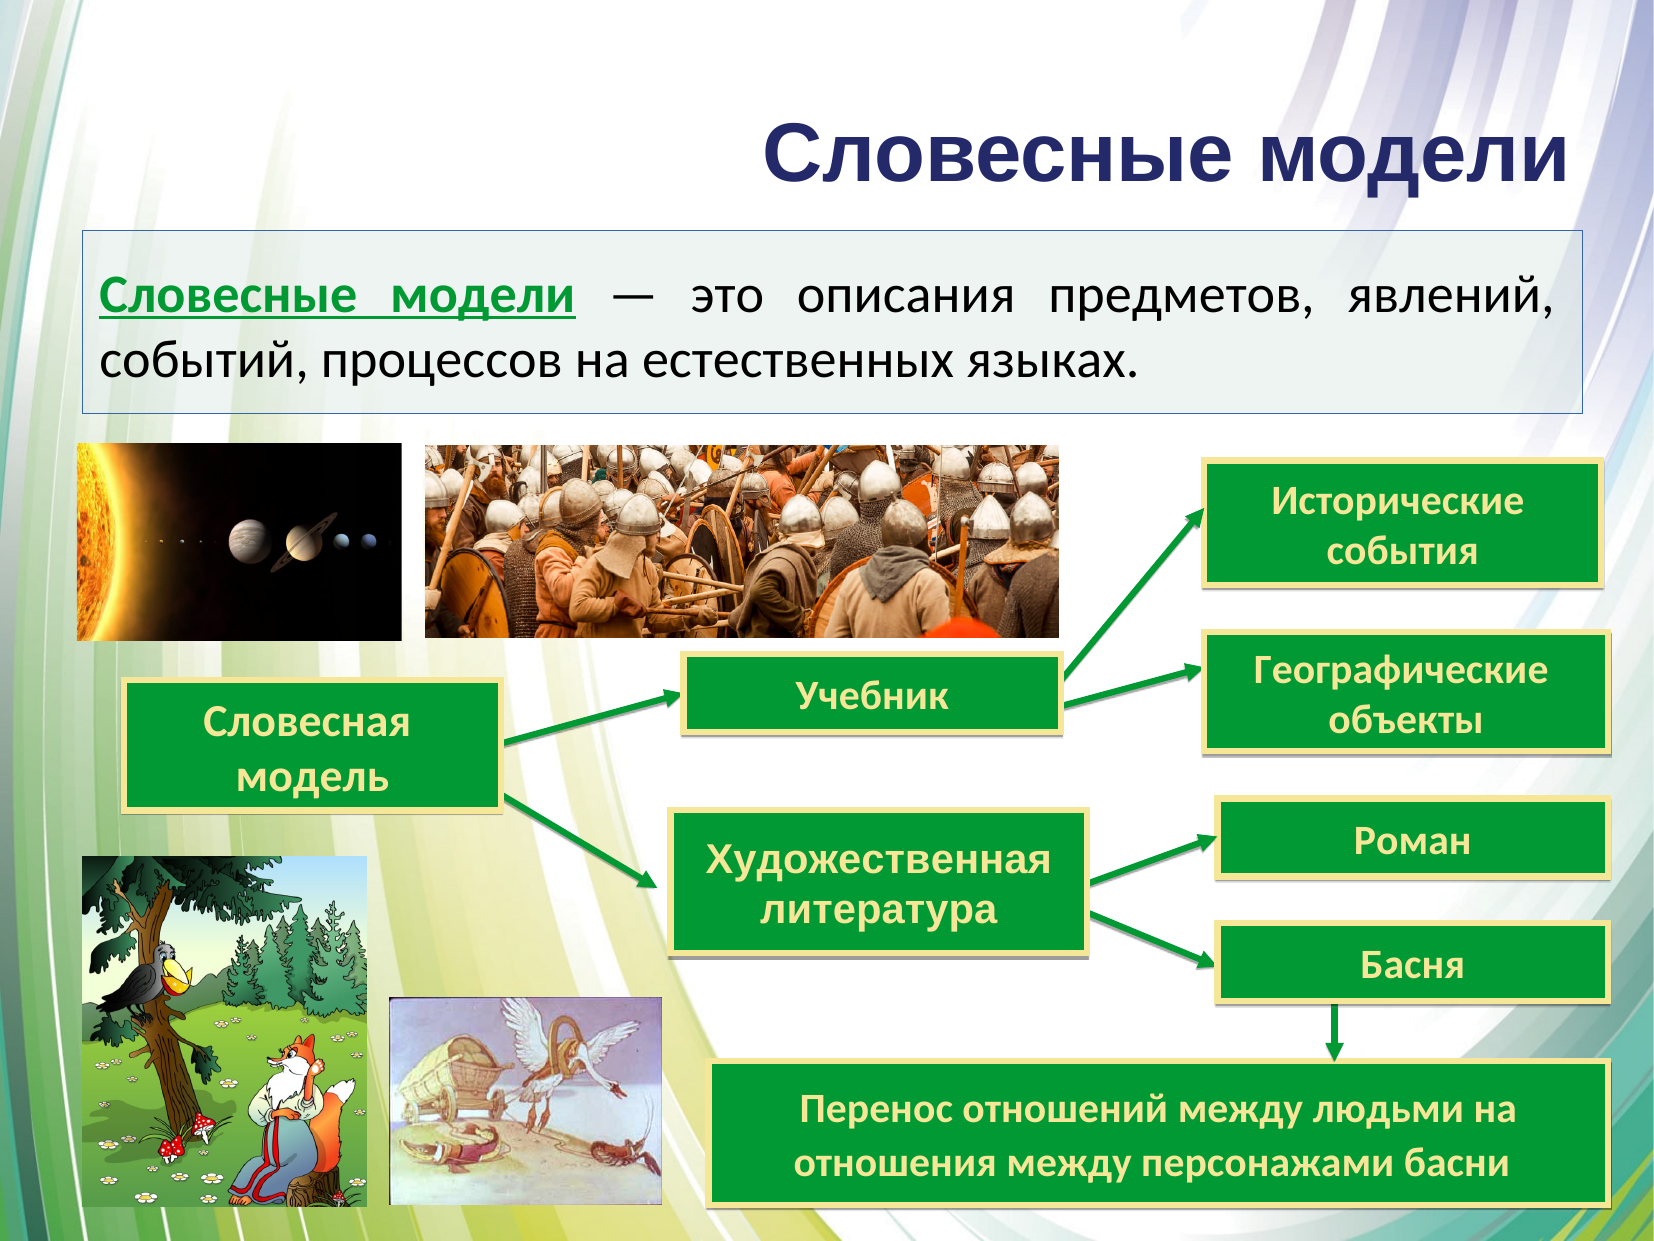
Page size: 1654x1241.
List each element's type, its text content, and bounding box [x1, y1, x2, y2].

text_box Словесная модель [123, 680, 502, 811]
text_box Учебник [683, 654, 1061, 733]
text_box Басня [1217, 922, 1609, 1001]
text_box Роман [1217, 798, 1609, 877]
text_box Словесные модели — это описания предметов, явлений, событий, процессов на естественных языках. [84, 250, 1571, 396]
text_box Исторические события [1204, 460, 1602, 586]
picture [0, 0, 1654, 1241]
text_box [82, 230, 1583, 414]
title Словесные модели [82, 57, 1571, 249]
text_box Перенос отношений между людьми на отношения между персонажами басни [708, 1061, 1609, 1205]
chart [1061, 672, 1065, 685]
text_box Географические объекты [1204, 631, 1609, 752]
text_box Художественная литература [670, 810, 1088, 954]
